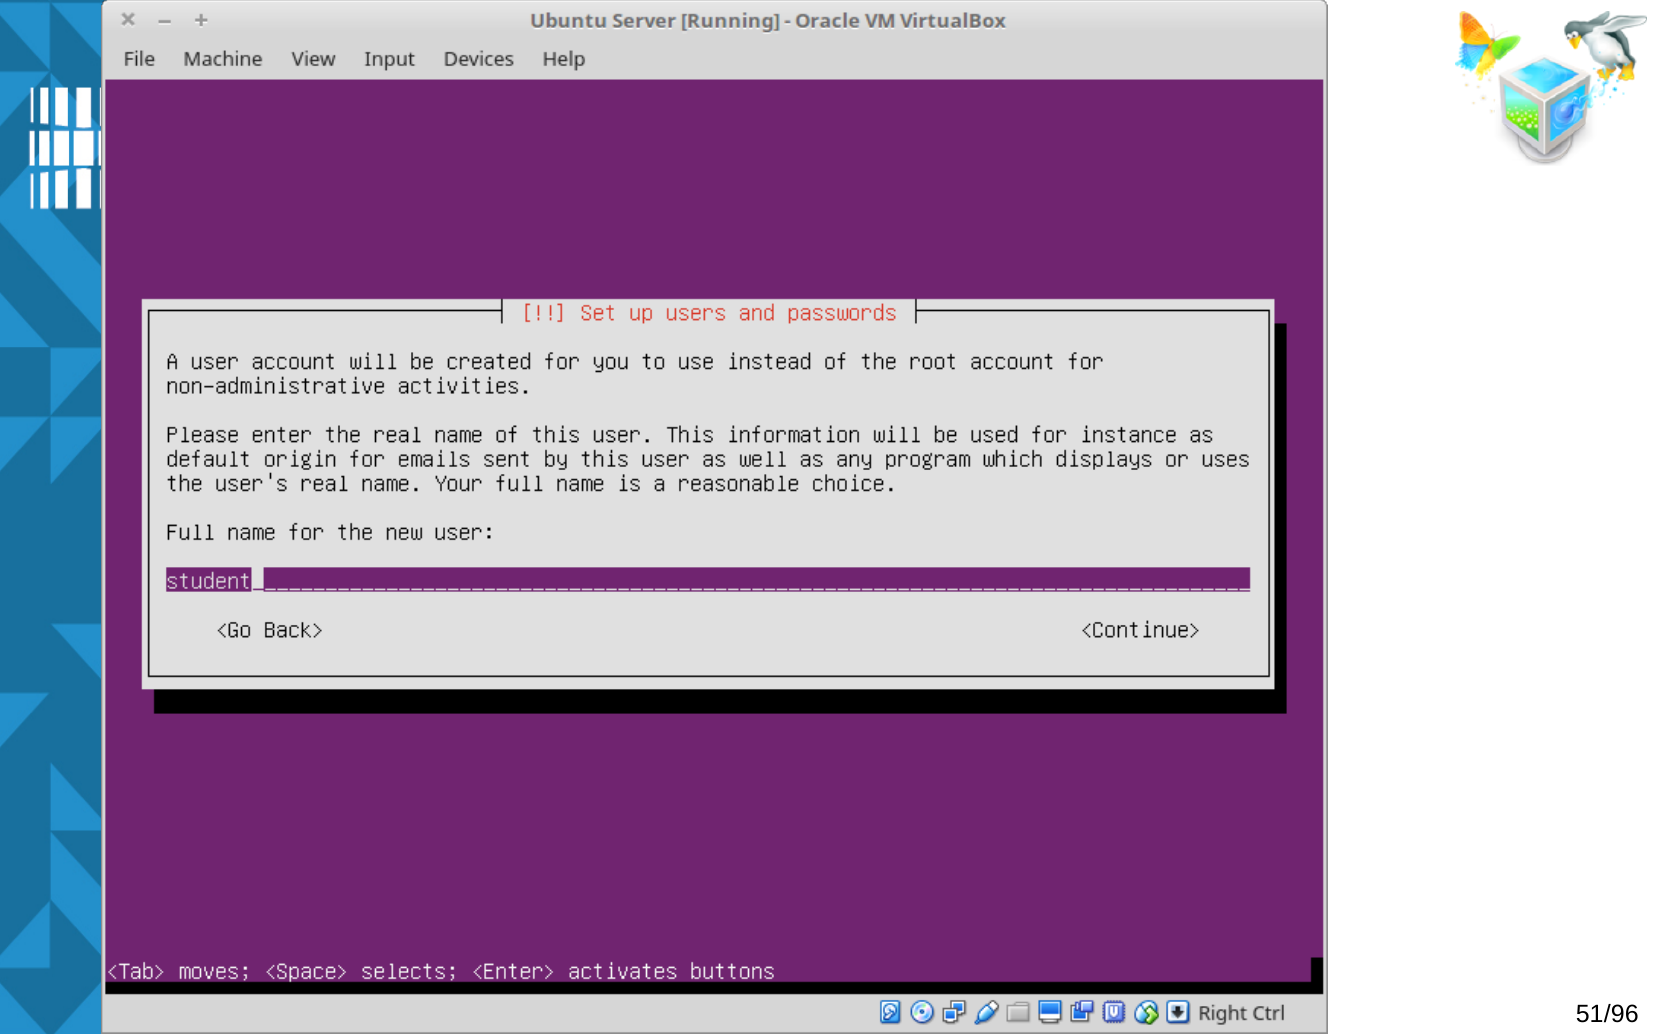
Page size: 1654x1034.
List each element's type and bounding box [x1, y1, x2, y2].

picture [1452, 7, 1653, 166]
picture [101, 0, 1328, 1034]
